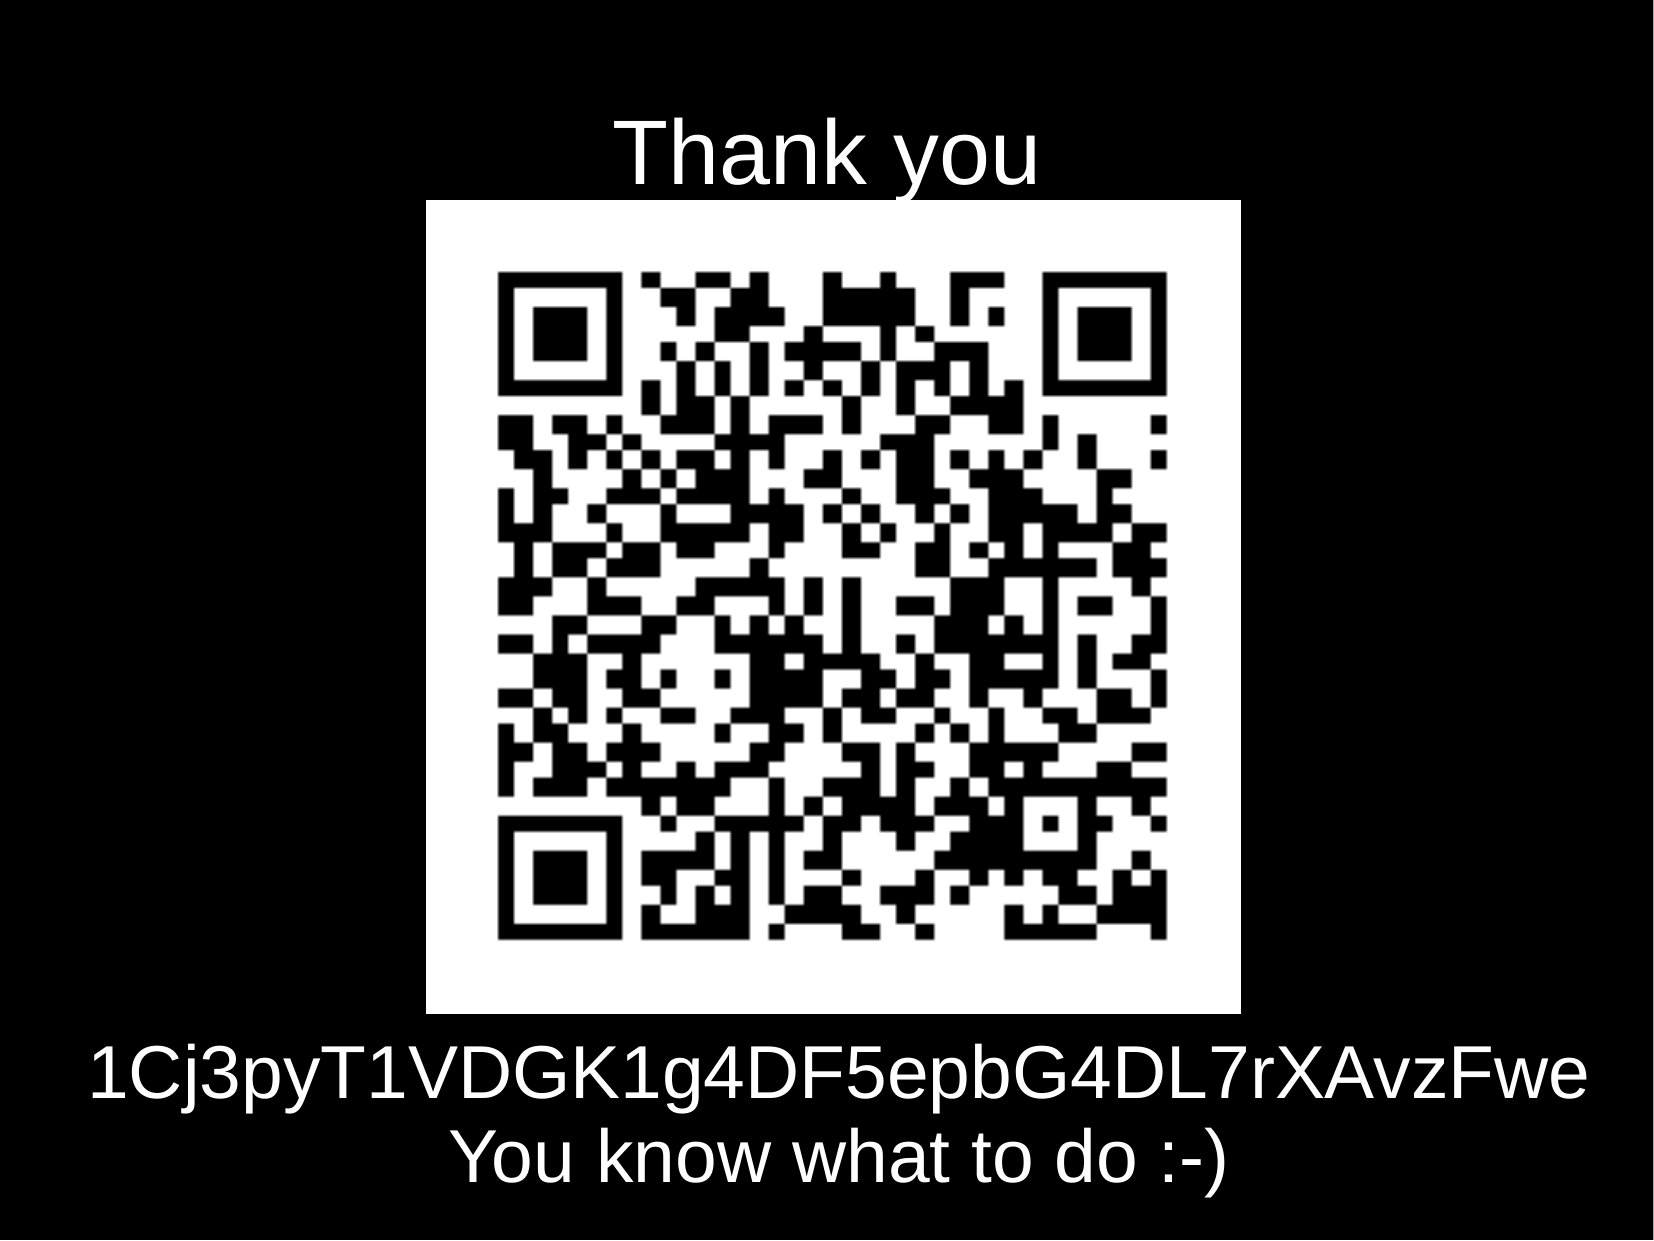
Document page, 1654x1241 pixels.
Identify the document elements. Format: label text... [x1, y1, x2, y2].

text_box 1Cj3pyT1VDGK1g4DF5epbG4DL7rXAvzFwe You know what to do :-) [72, 1023, 1607, 1207]
picture [426, 200, 1241, 1015]
title Thank you [82, 49, 1571, 257]
